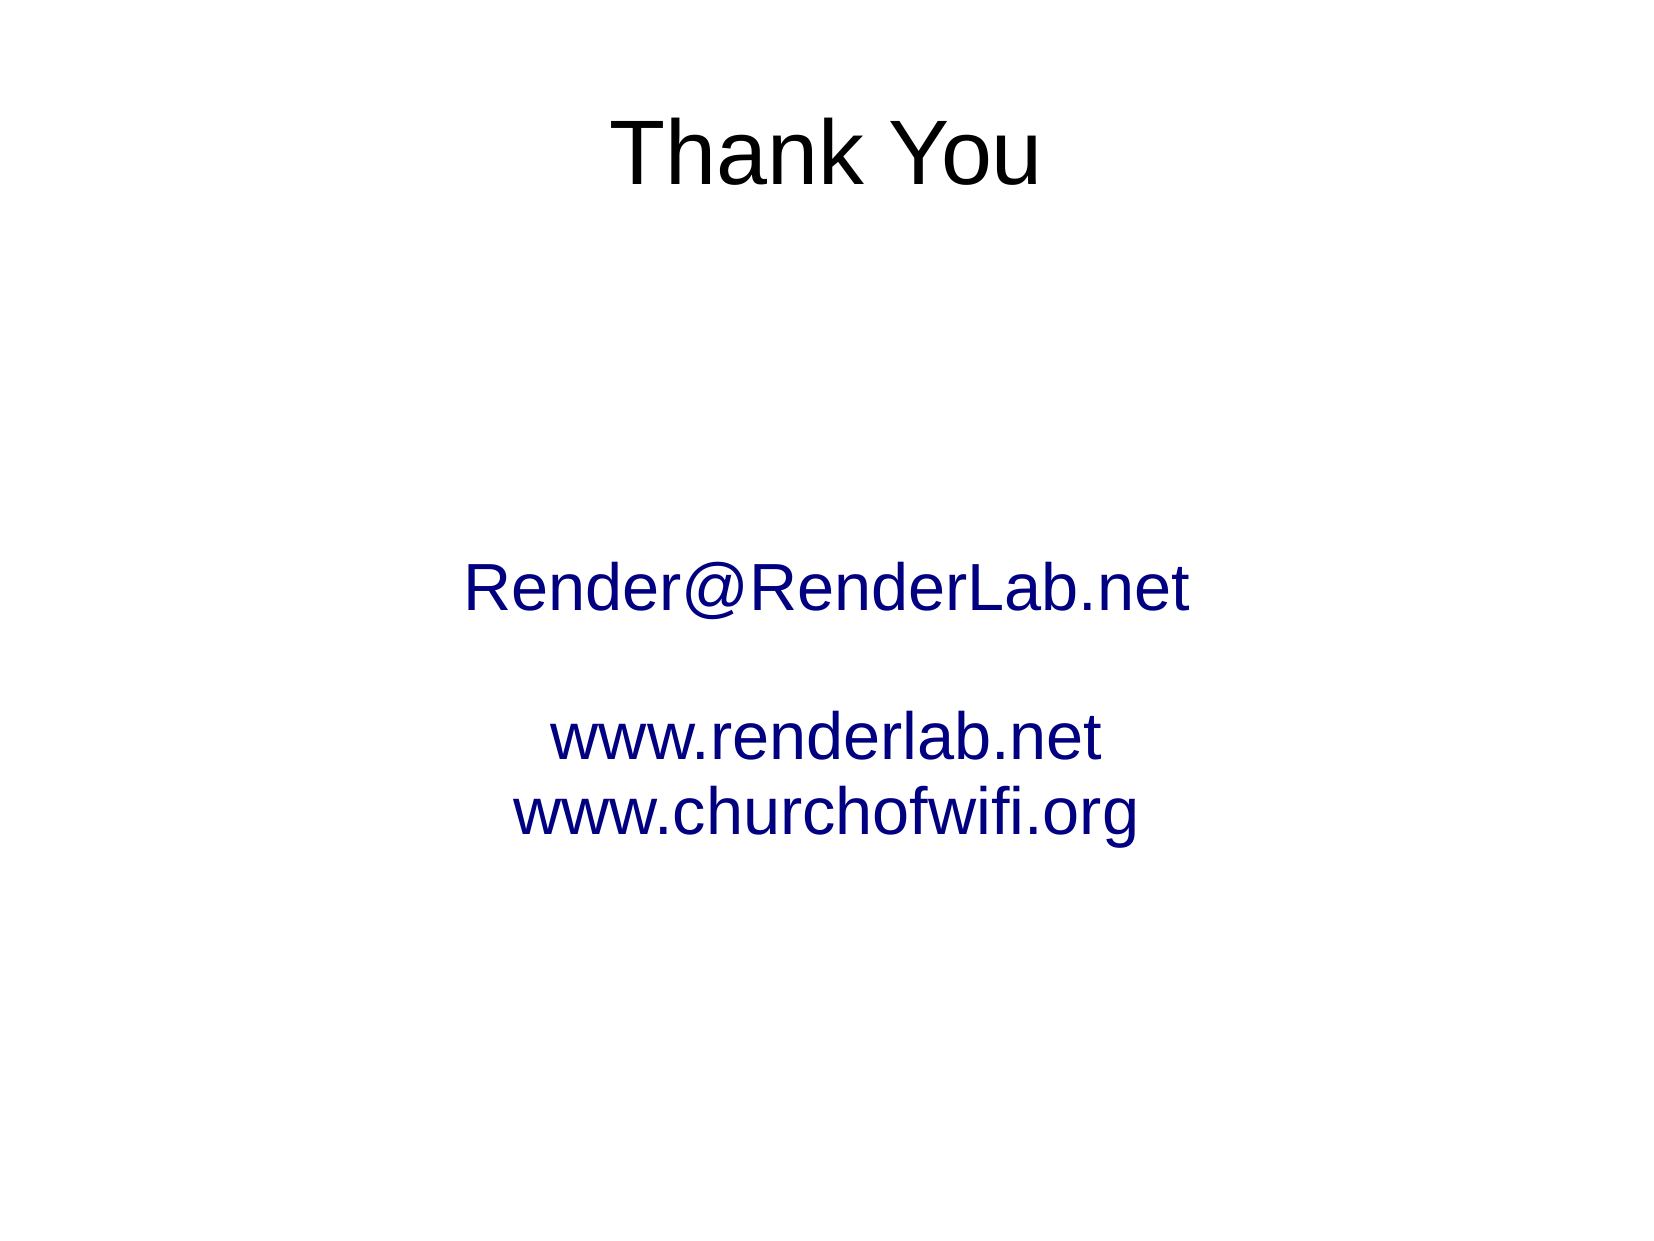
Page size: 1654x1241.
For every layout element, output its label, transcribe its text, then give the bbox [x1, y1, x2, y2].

title Thank You [82, 49, 1571, 257]
subtitle Render@RenderLab.net www.renderlab.net www.churchofwifi.org [82, 297, 1571, 1102]
